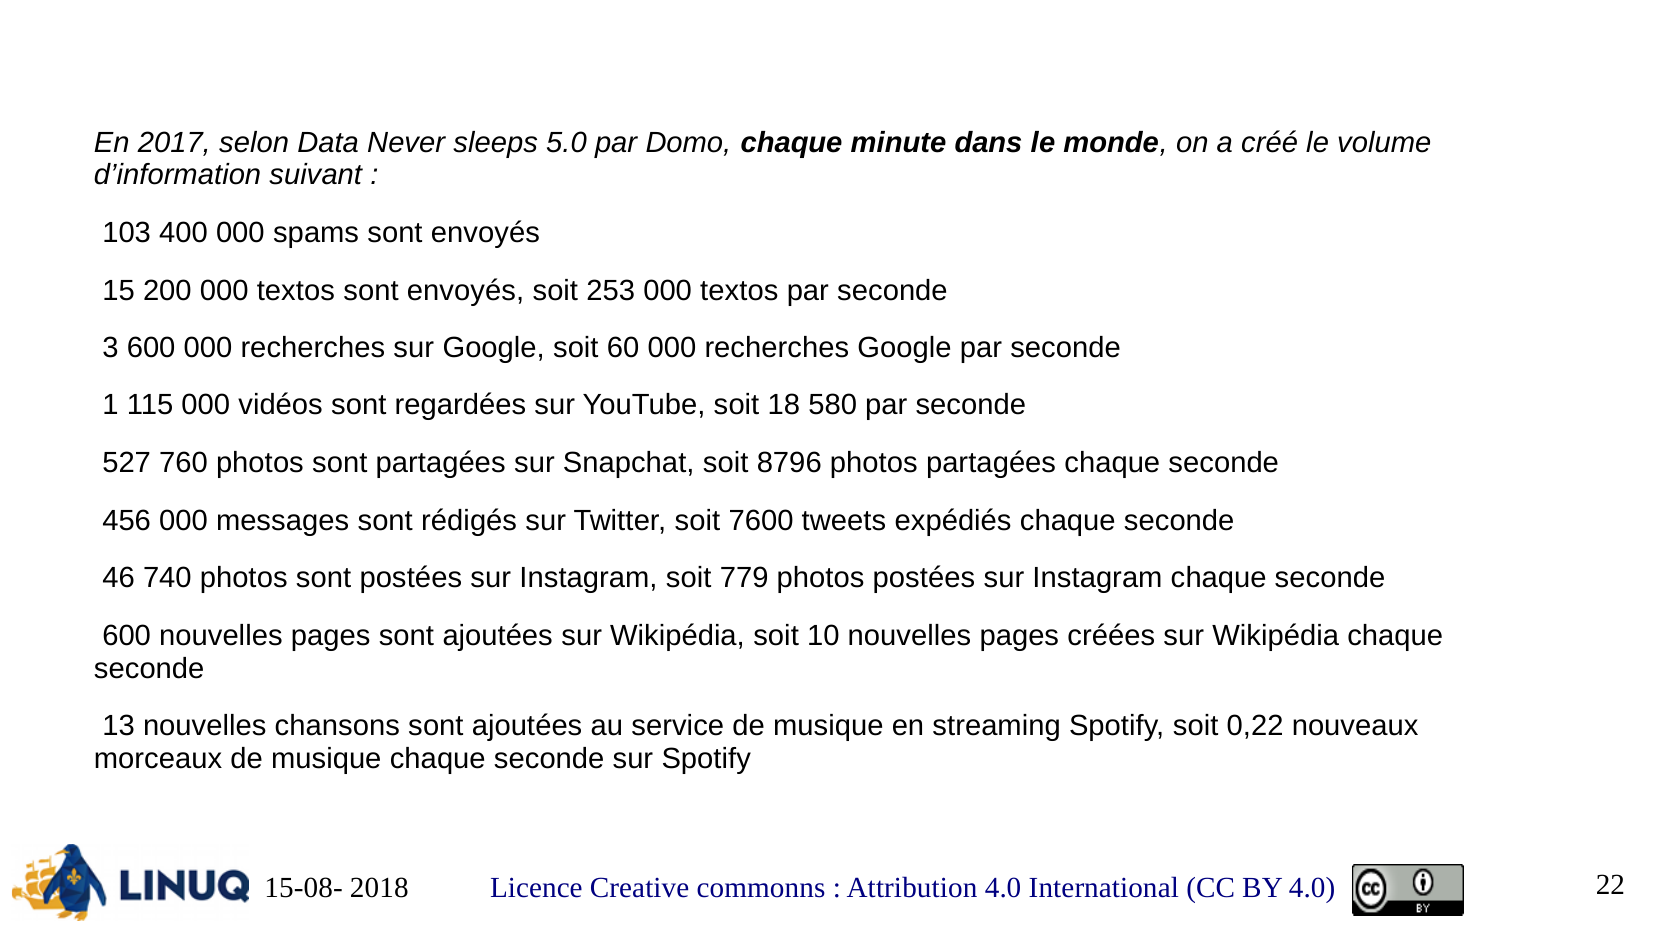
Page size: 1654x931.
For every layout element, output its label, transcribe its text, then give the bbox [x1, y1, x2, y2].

picture [11, 844, 249, 921]
text_box En 2017, selon Data Never sleeps 5.0 par Domo, chaque minute dans le monde, on a créé le volume d’information suivant : 103 400 000 spams sont envoyés 15 200 000 textos sont envoyés, soit 253 000 textos par seconde 3 600 000 recherches sur Google, soit 60 000 recherches Google par seconde 1 115 000 vidéos sont regardées sur YouTube, soit 18 580 par seconde 527 760 photos sont partagées sur Snapchat, soit 8796 photos partagées chaque seconde 456 000 messages sont rédigés sur Twitter, soit 7600 tweets expédiés chaque seconde 46 740 photos sont postées sur Instagram, soit 779 photos postées sur Instagram chaque seconde 600 nouvelles pages sont ajoutées sur Wikipédia, soit 10 nouvelles pages créées sur Wikipédia chaque seconde 13 nouvelles chansons sont ajoutées au service de musique en streaming Spotify, soit 0,22 nouveaux morceaux de musique chaque seconde sur Spotify [79, 118, 1512, 831]
picture [1352, 864, 1464, 916]
